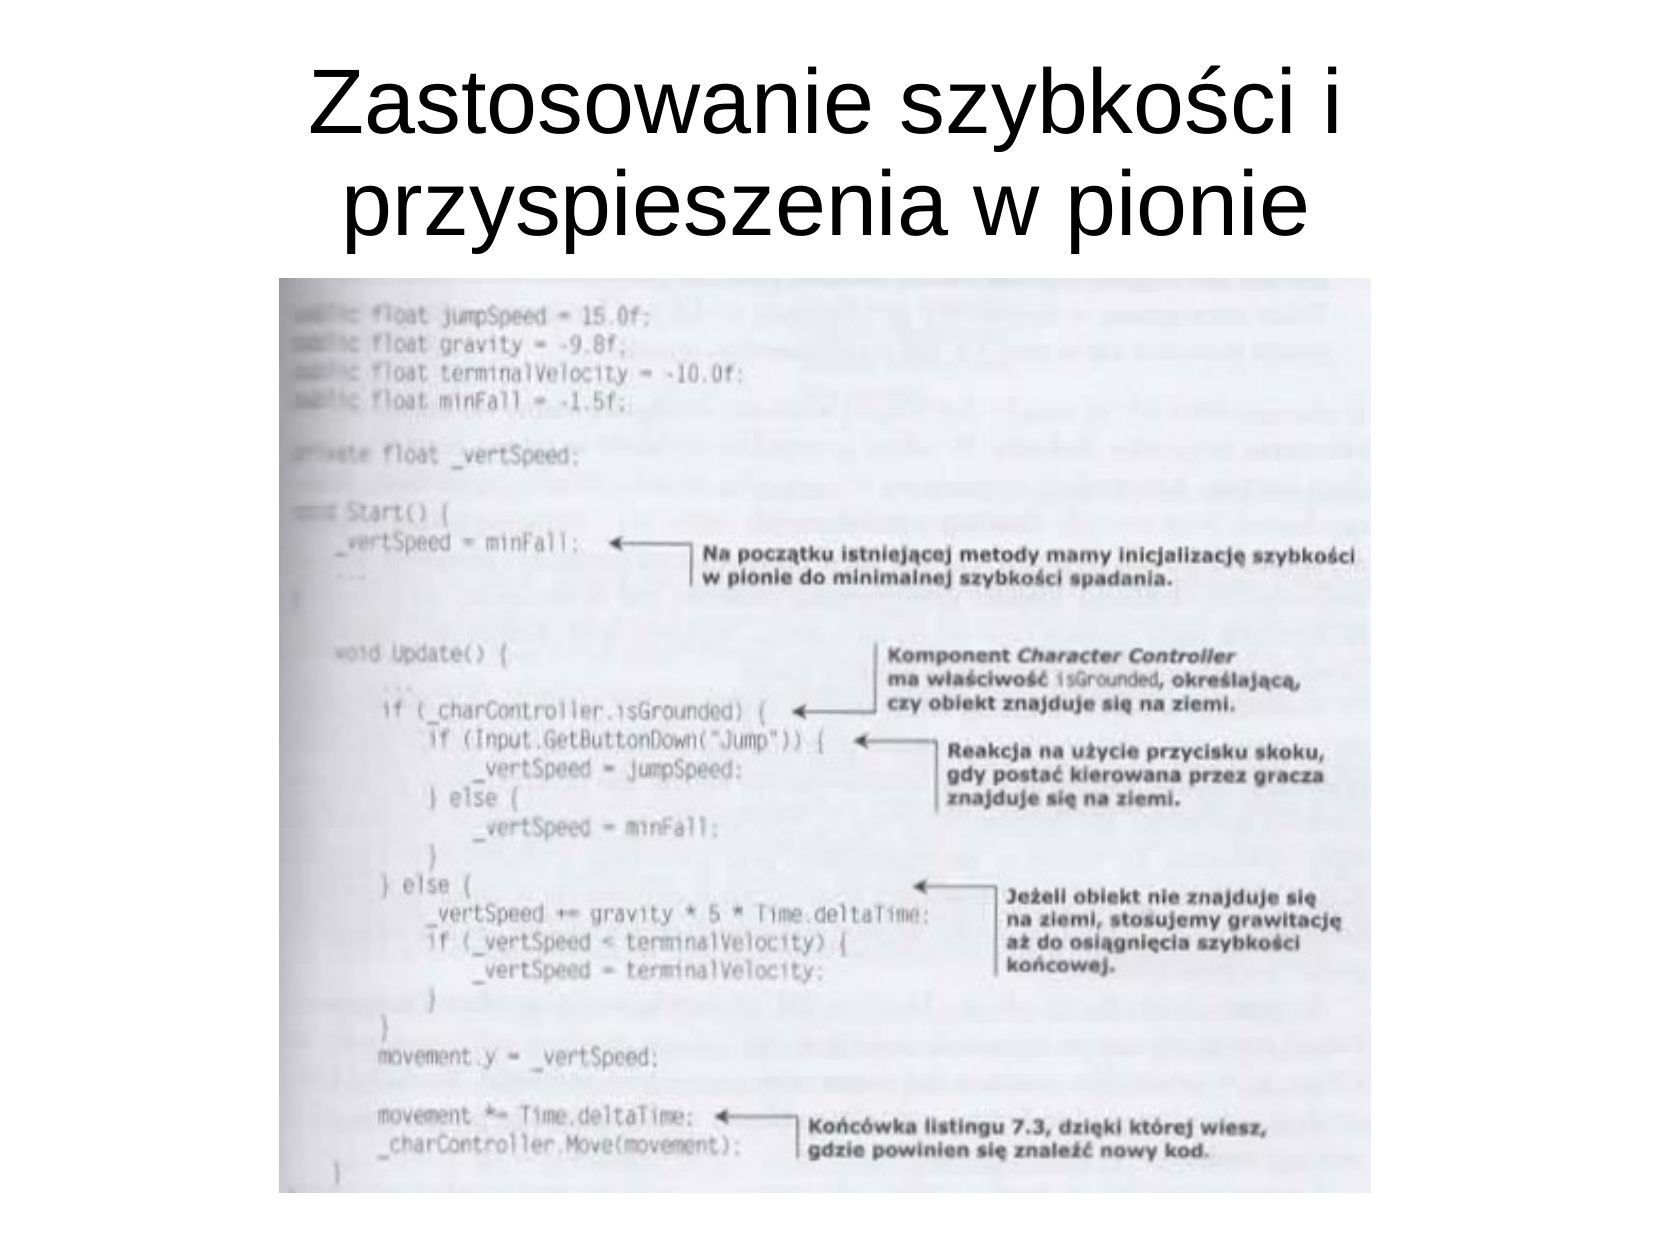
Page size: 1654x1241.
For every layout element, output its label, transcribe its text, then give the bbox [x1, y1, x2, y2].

title Zastosowanie szybkości i przyspieszenia w pionie [82, 49, 1571, 257]
picture [279, 278, 1371, 1193]
